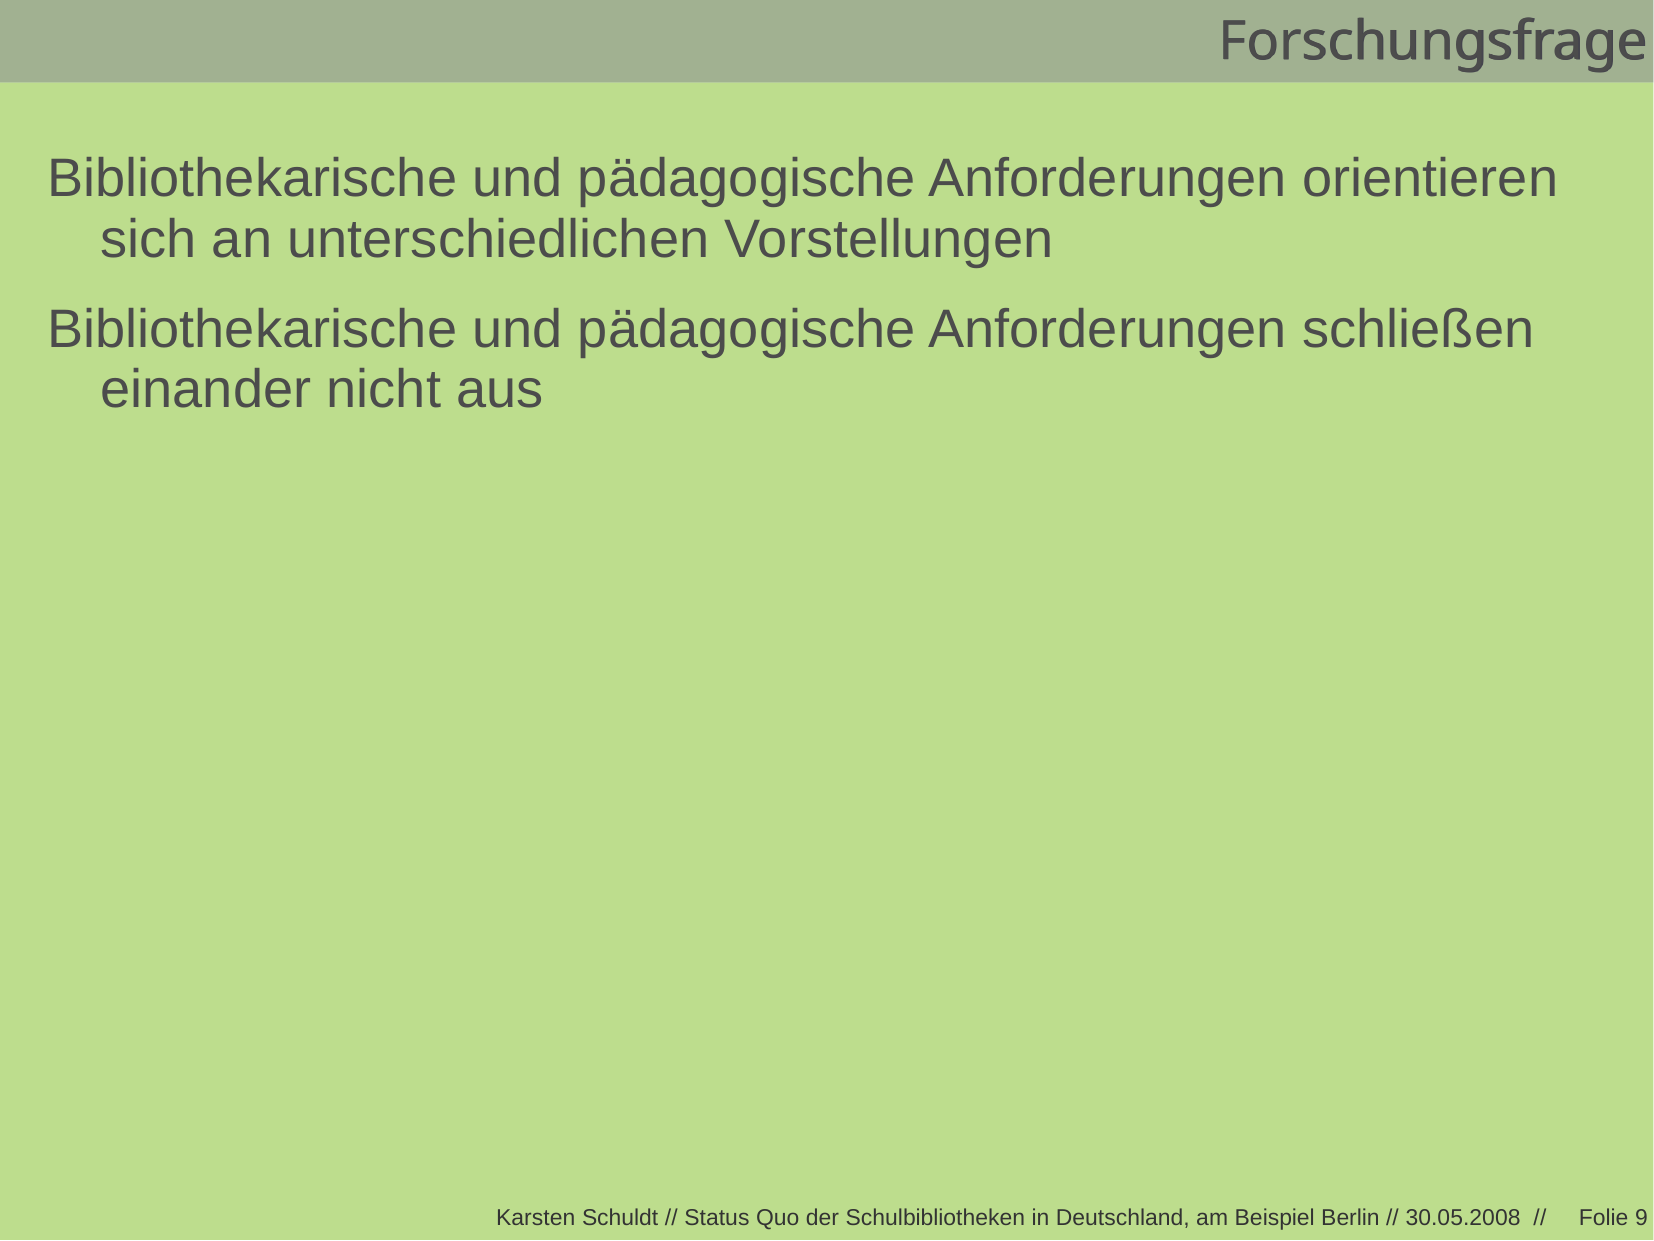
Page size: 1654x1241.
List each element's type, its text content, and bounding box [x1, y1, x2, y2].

list Bibliothekarische und pädagogische Anforderungen orientieren sich an unterschiedlichen Vorstellungen Bibliothekarische und pädagogische Anforderungen schließen einander nicht aus [29, 147, 1625, 1034]
title Forschungsfrage [0, 0, 1654, 83]
